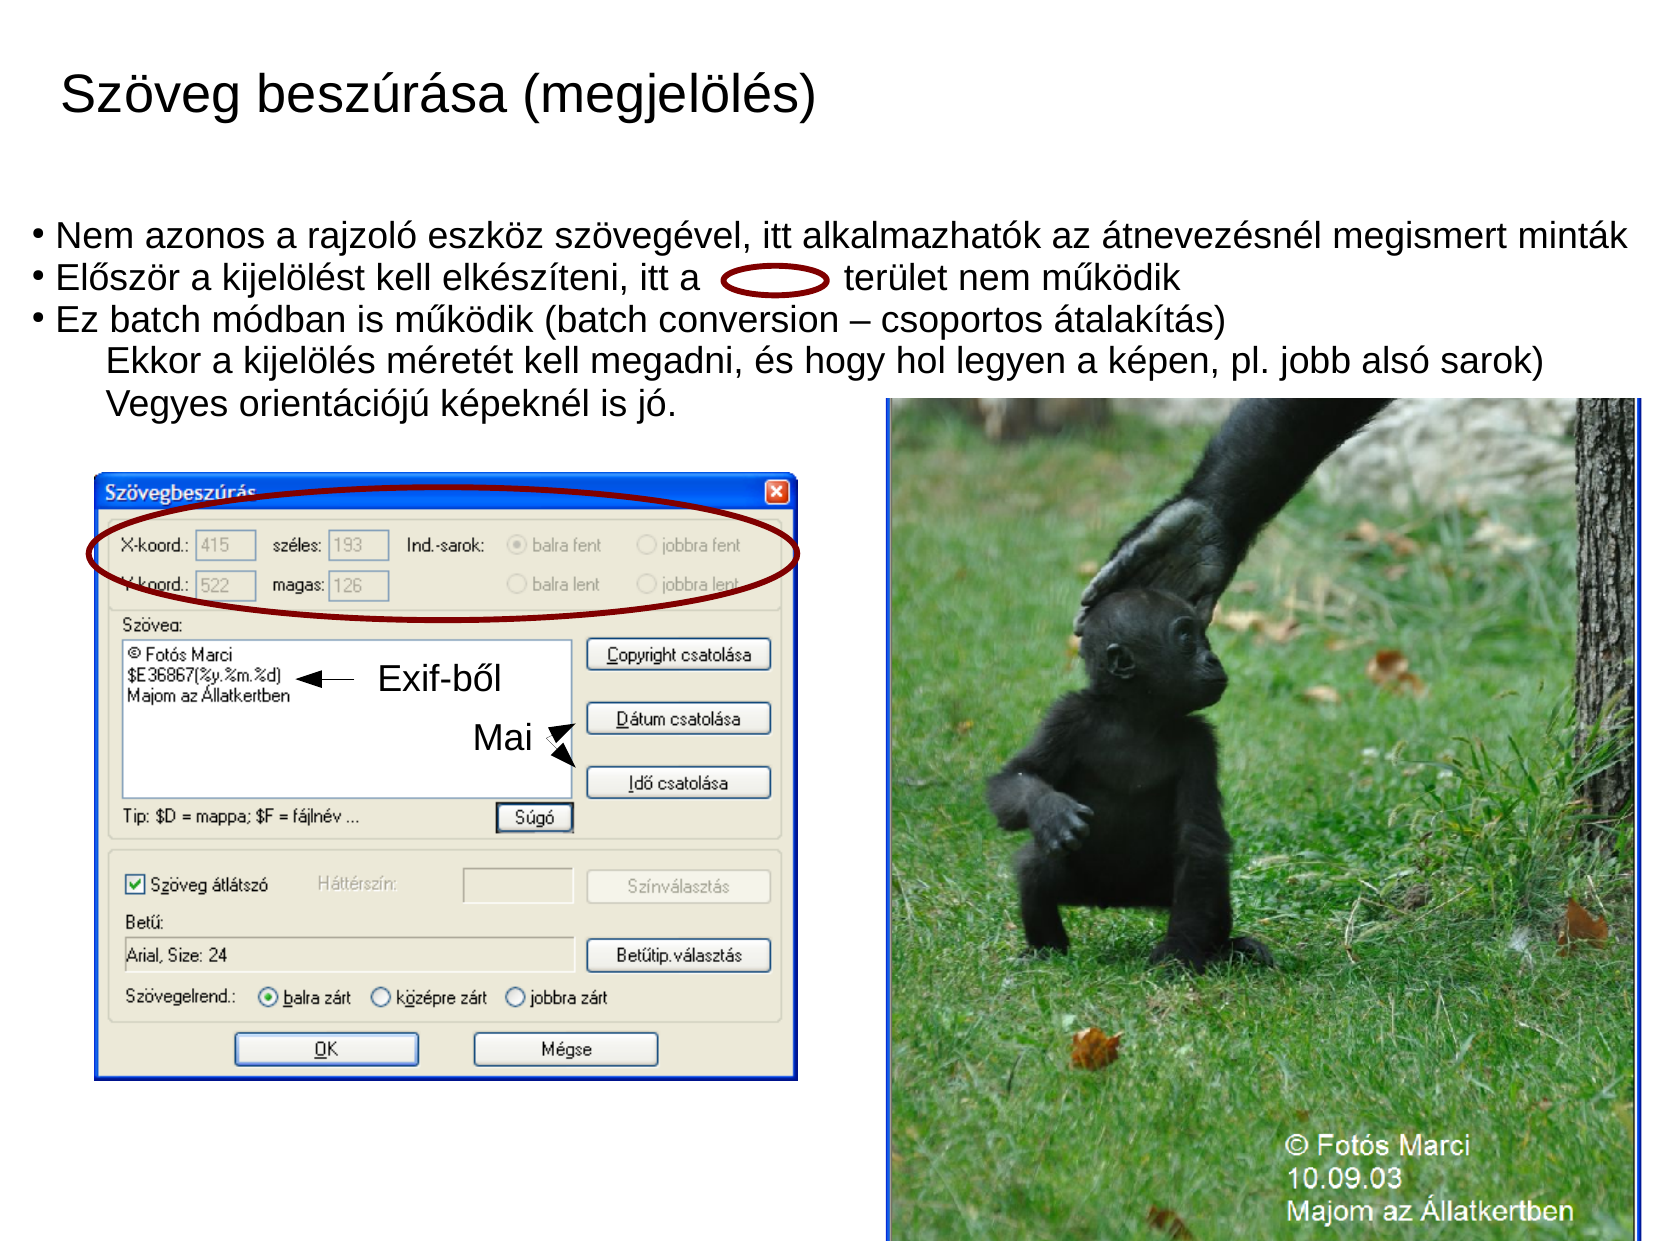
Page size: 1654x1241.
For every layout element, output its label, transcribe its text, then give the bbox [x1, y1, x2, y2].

text_box Szöveg beszúrása (megjelölés) [45, 55, 834, 132]
text_box Nem azonos a rajzoló eszköz szövegével, itt alkalmazhatók az átnevezésnél megismert minták Először a kijelölést kell elkészíteni, itt a terület nem működik Ez batch módban is működik (batch conversion – csoportos átalakítás) Ekkor a kijelölés méretét kell megadni, és hogy hol legyen a képen, pl. jobb alsó sarok) Vegyes orientációjú képeknél is jó. [16, 206, 1654, 432]
picture [94, 472, 798, 543]
picture [94, 491, 794, 617]
text_box Exif-ből [362, 649, 517, 707]
text_box Mai [457, 708, 548, 766]
picture [94, 564, 798, 1081]
picture [885, 398, 1642, 1241]
